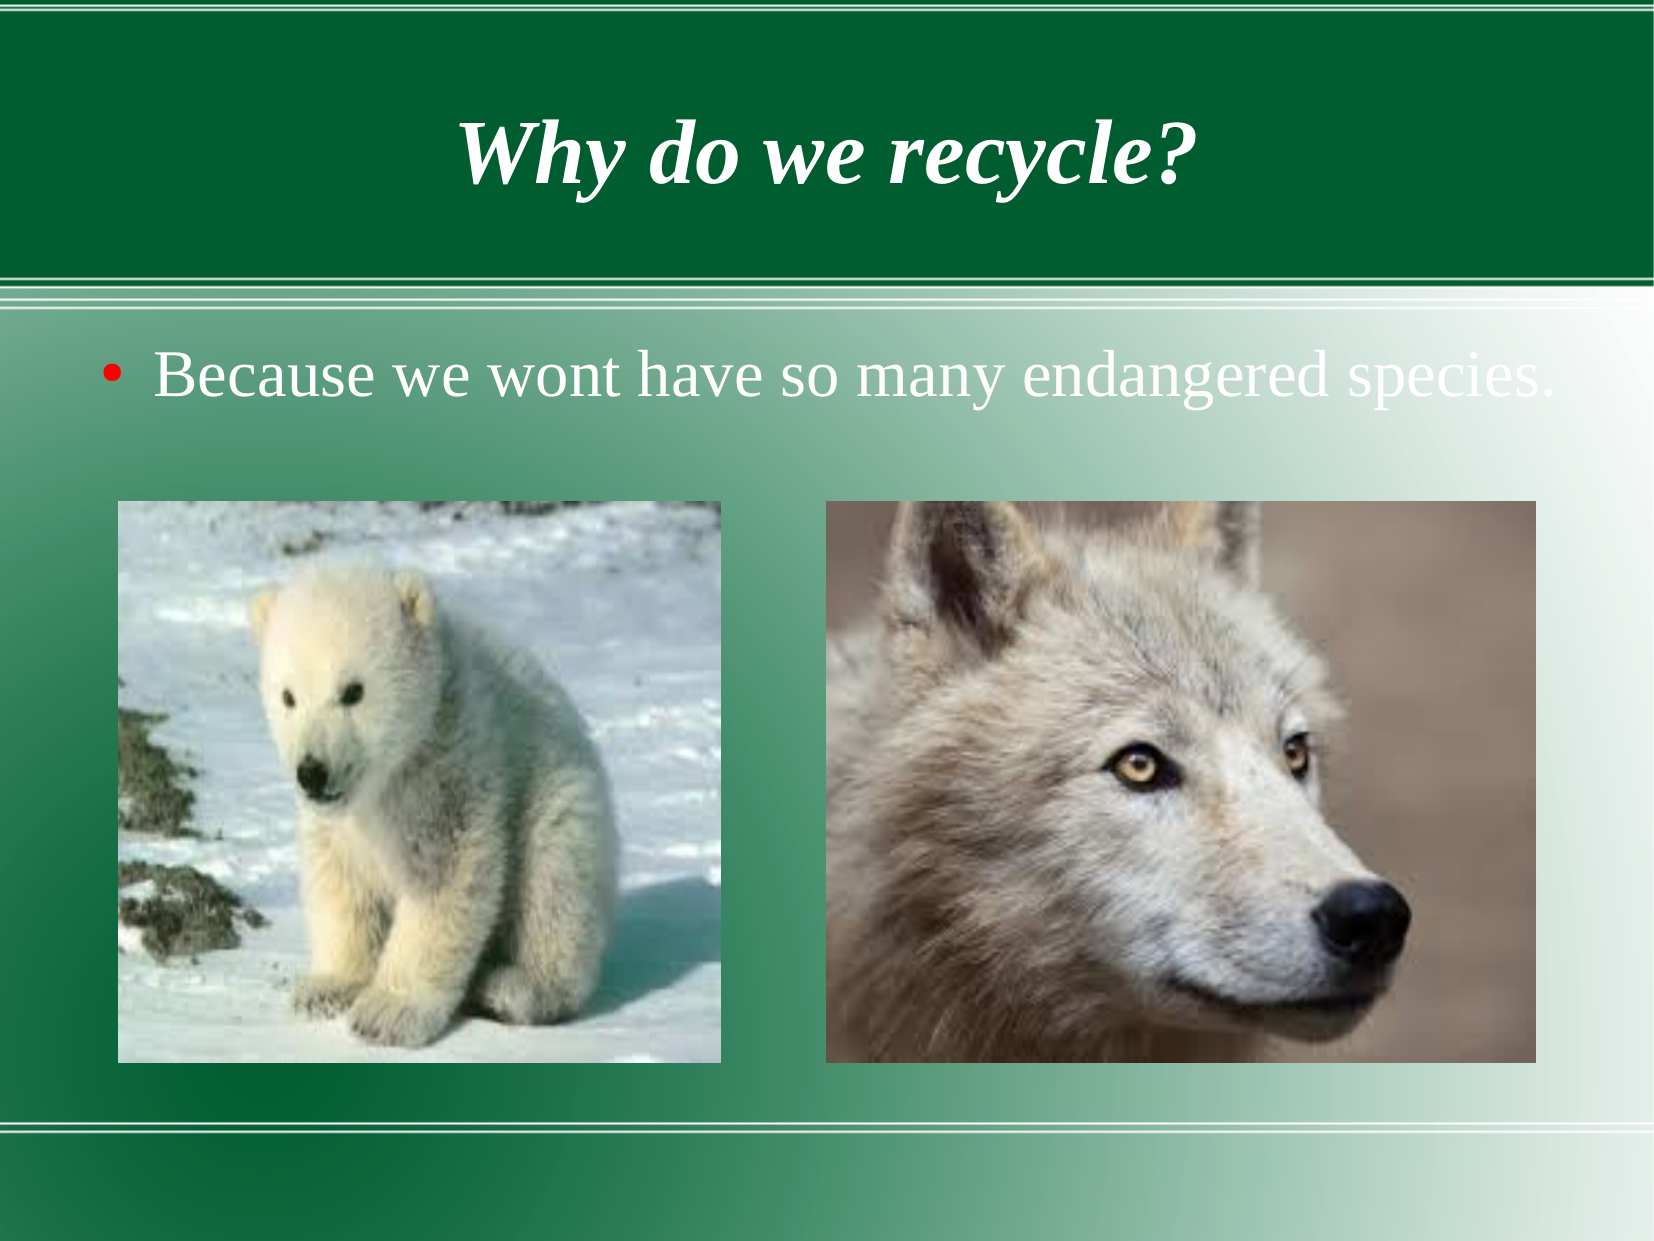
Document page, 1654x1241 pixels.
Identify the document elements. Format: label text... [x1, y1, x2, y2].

title Why do we recycle? [82, 56, 1571, 250]
list Because we wont have so many endangered species. [82, 337, 1571, 1052]
picture [0, 0, 1654, 1241]
